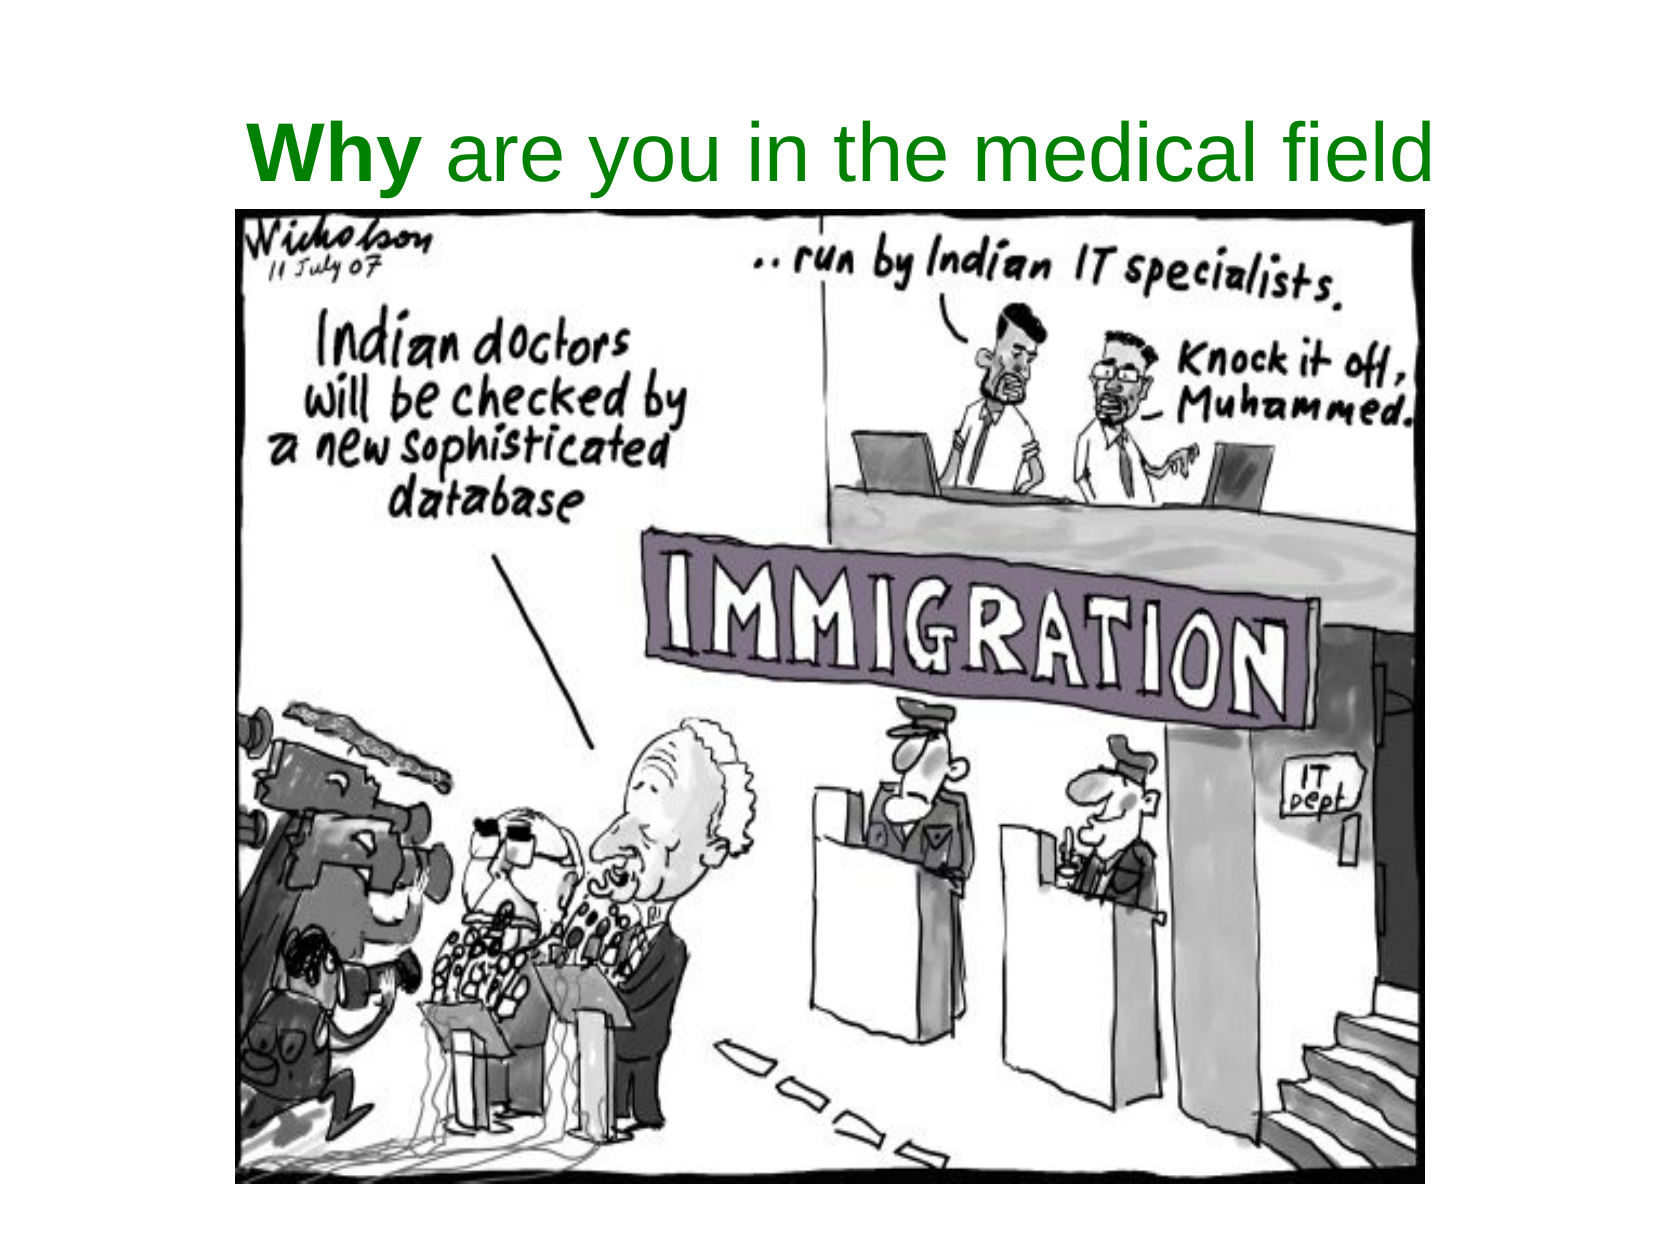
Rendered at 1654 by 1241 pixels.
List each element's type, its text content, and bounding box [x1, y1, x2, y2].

picture [235, 209, 1426, 1184]
title Why are you in the medical field [82, 49, 1571, 257]
